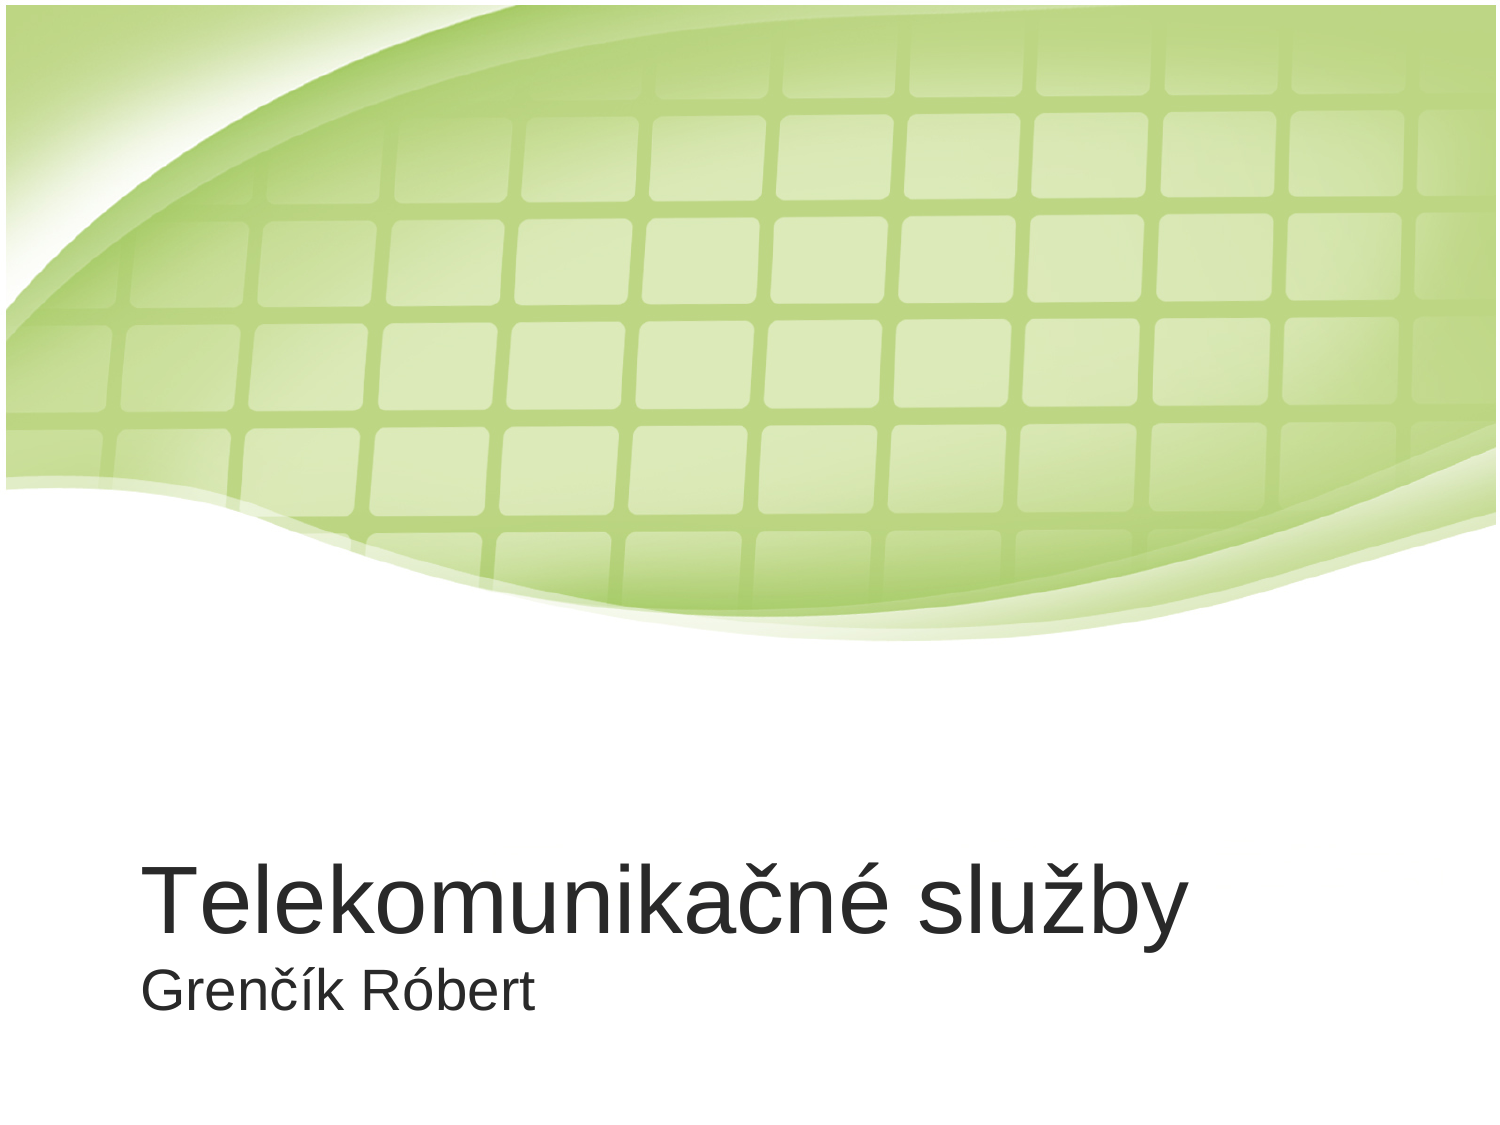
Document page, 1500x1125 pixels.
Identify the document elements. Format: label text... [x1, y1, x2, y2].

title Telekomunikačné služby [126, 826, 1211, 975]
subtitle Grenčík Róbert [125, 950, 751, 1063]
picture [0, 0, 1500, 1125]
